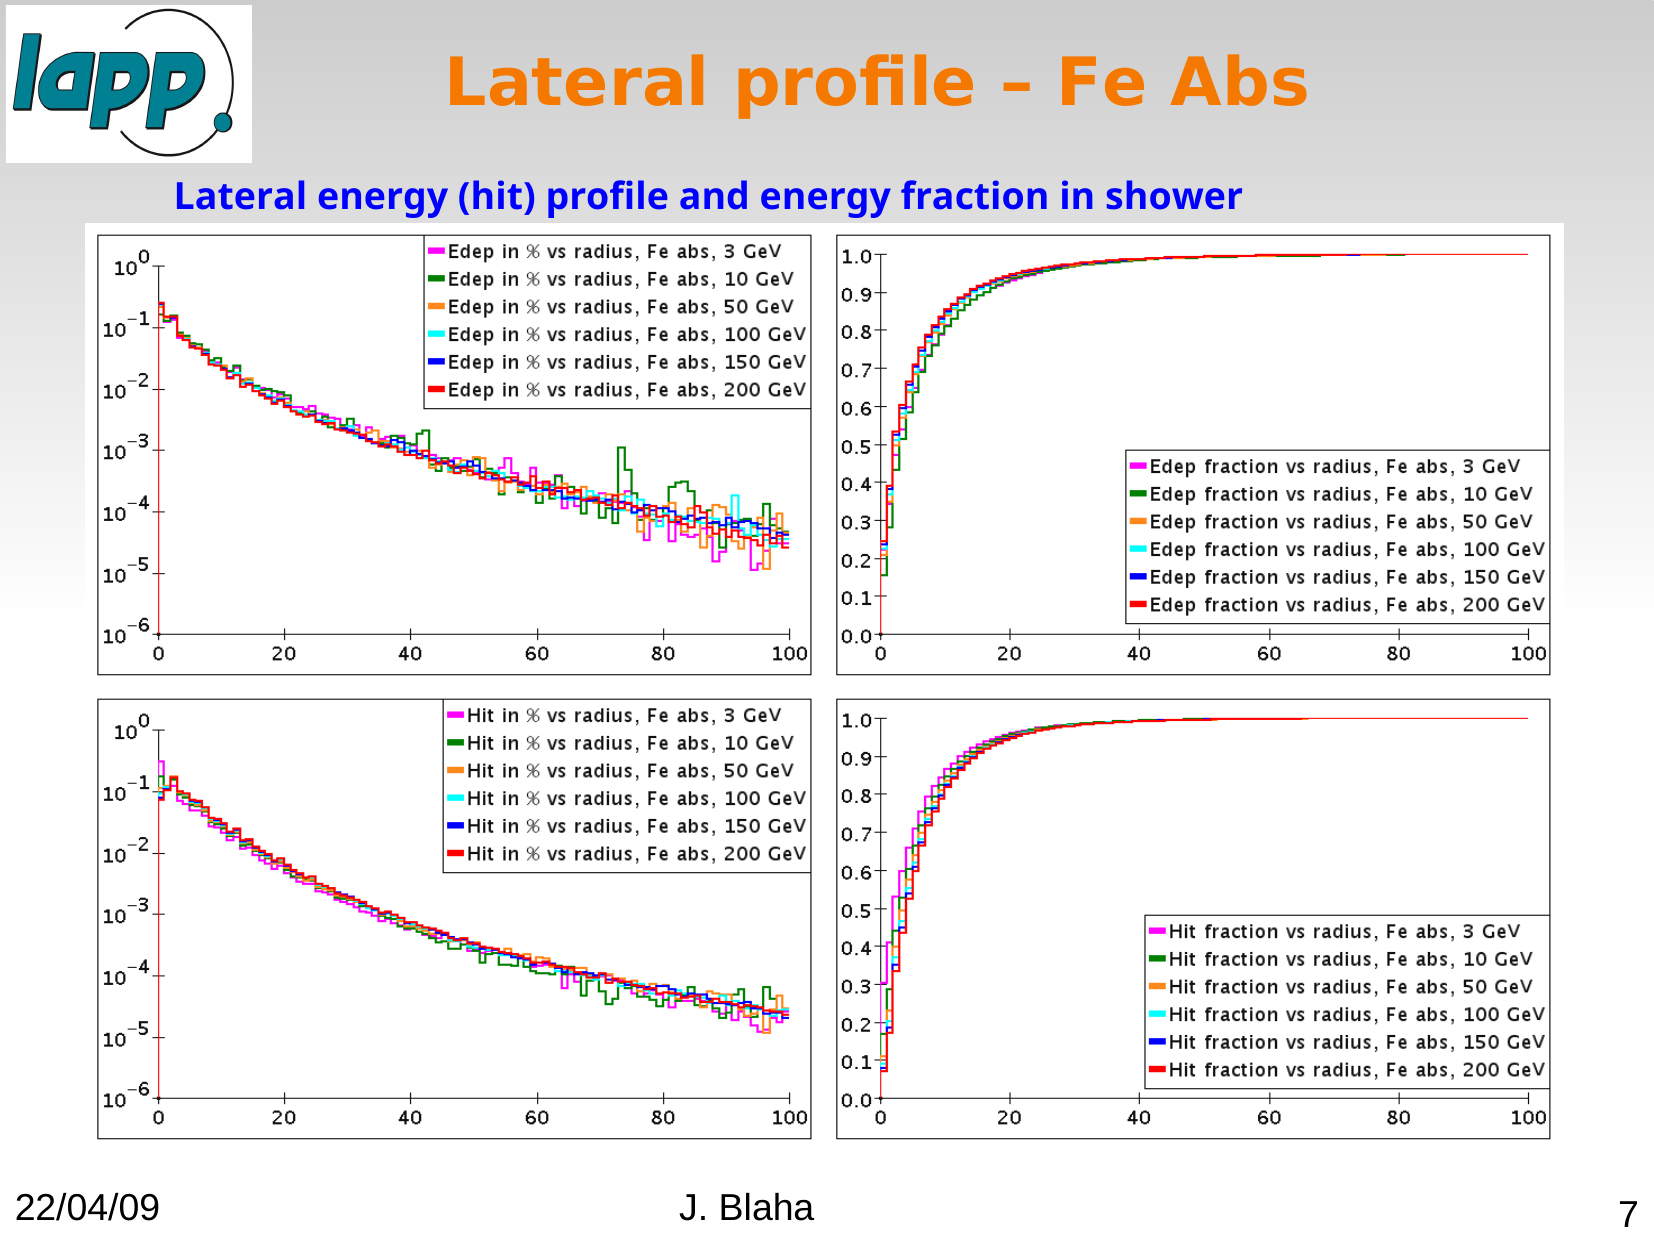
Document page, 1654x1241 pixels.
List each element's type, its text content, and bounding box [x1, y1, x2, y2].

text_box 3 [1575, 1186, 1654, 1241]
picture [5, 5, 252, 163]
text_box 22/04/09 [0, 1179, 177, 1241]
text_box Lateral energy (hit) profile and energy fraction in shower [159, 164, 1405, 223]
picture [85, 223, 1564, 1151]
title Lateral profile – Fe Abs [148, 8, 1654, 157]
text_box J. Blaha [653, 1179, 1000, 1241]
